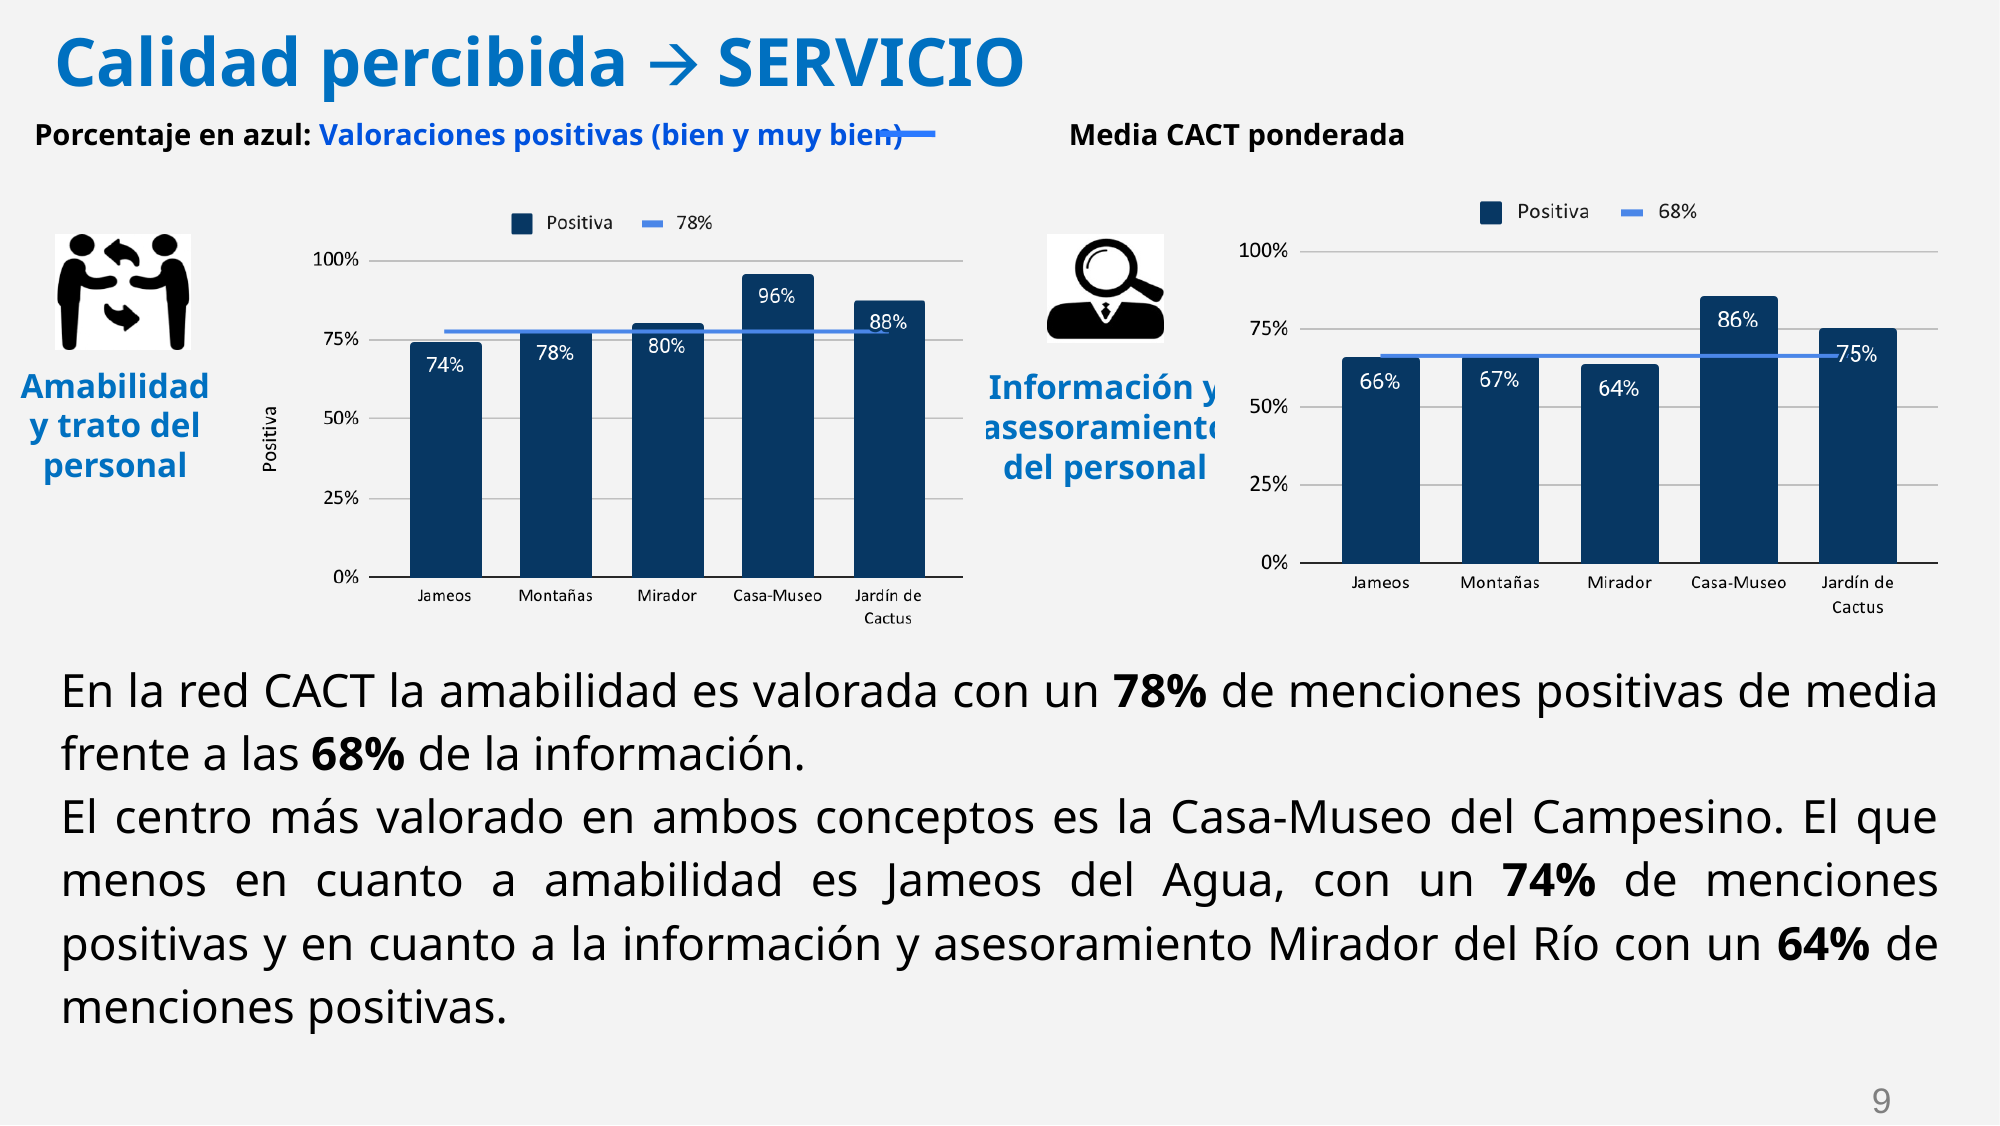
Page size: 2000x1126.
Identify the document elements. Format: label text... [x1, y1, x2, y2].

text_box Calidad percibida 🡪 SERVICIO [54, 0, 1126, 109]
text_box Porcentaje en azul: Valoraciones positivas (bien y muy bien) Media CACT ponderada [19, 109, 1988, 158]
picture [237, 190, 986, 651]
picture [1047, 234, 1164, 343]
text_box Información y asesoramiento del personal [986, 358, 1215, 495]
text_box Amabilidad y trato del personal [0, 357, 231, 471]
slide_number <number> [1442, 1069, 1910, 1126]
text_box En la red CACT la amabilidad es valorada con un 78% de menciones positivas de media frente a las 68% de la información. El centro más valorado en ambos conceptos es la Casa-Museo del Campesino. El que menos en cuanto a amabilidad es Jameos del Agua, con un 74% de menciones positivas y en cuanto a la información y asesoramiento Mirador del Río con un 64% de menciones positivas. [32, 625, 1968, 817]
picture [55, 234, 191, 350]
picture [1215, 178, 1961, 641]
